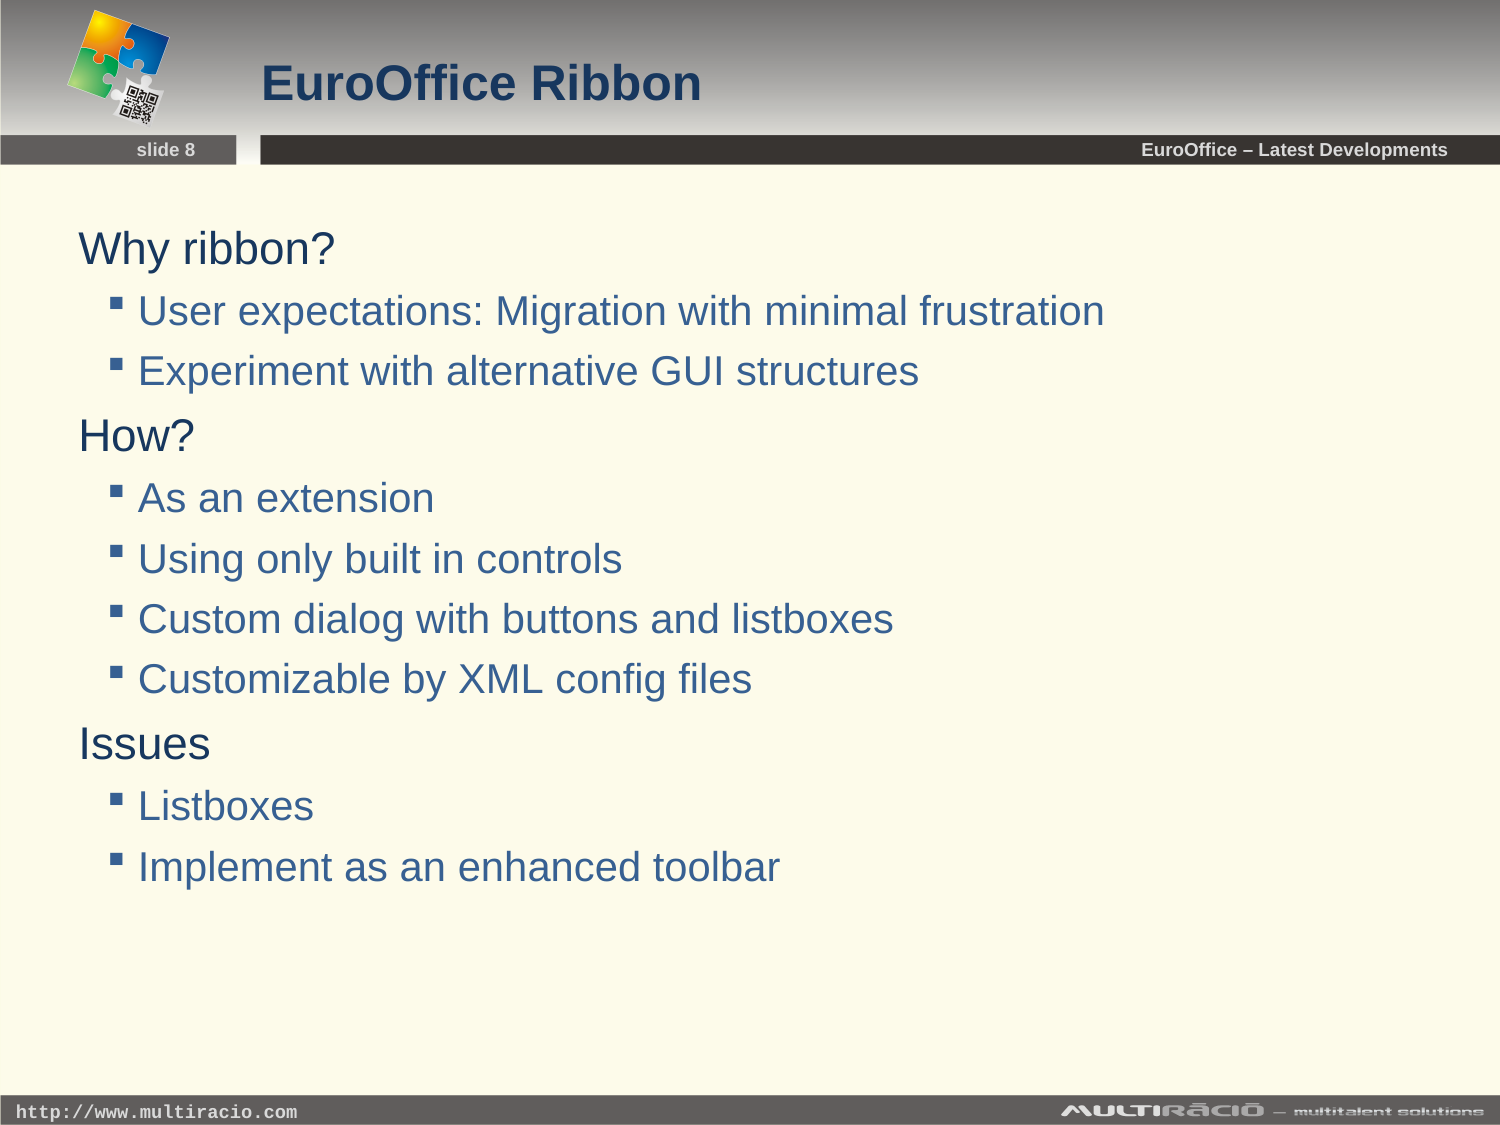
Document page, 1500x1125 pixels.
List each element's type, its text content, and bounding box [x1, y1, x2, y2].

title EuroOffice Ribbon [246, 35, 1397, 111]
list Why ribbon? User expectations: Migration with minimal frustration Experiment with alternative GUI structures How? As an extension Using only built in controls Custom dialog with buttons and listboxes Customizable by XML config files Issues Listboxes Implement as an enhanced toolbar [63, 210, 1442, 1067]
text_box slide <number> [58, 137, 211, 161]
text_box EuroOffice – Latest Developments [304, 137, 1468, 161]
picture [0, 0, 1500, 1125]
